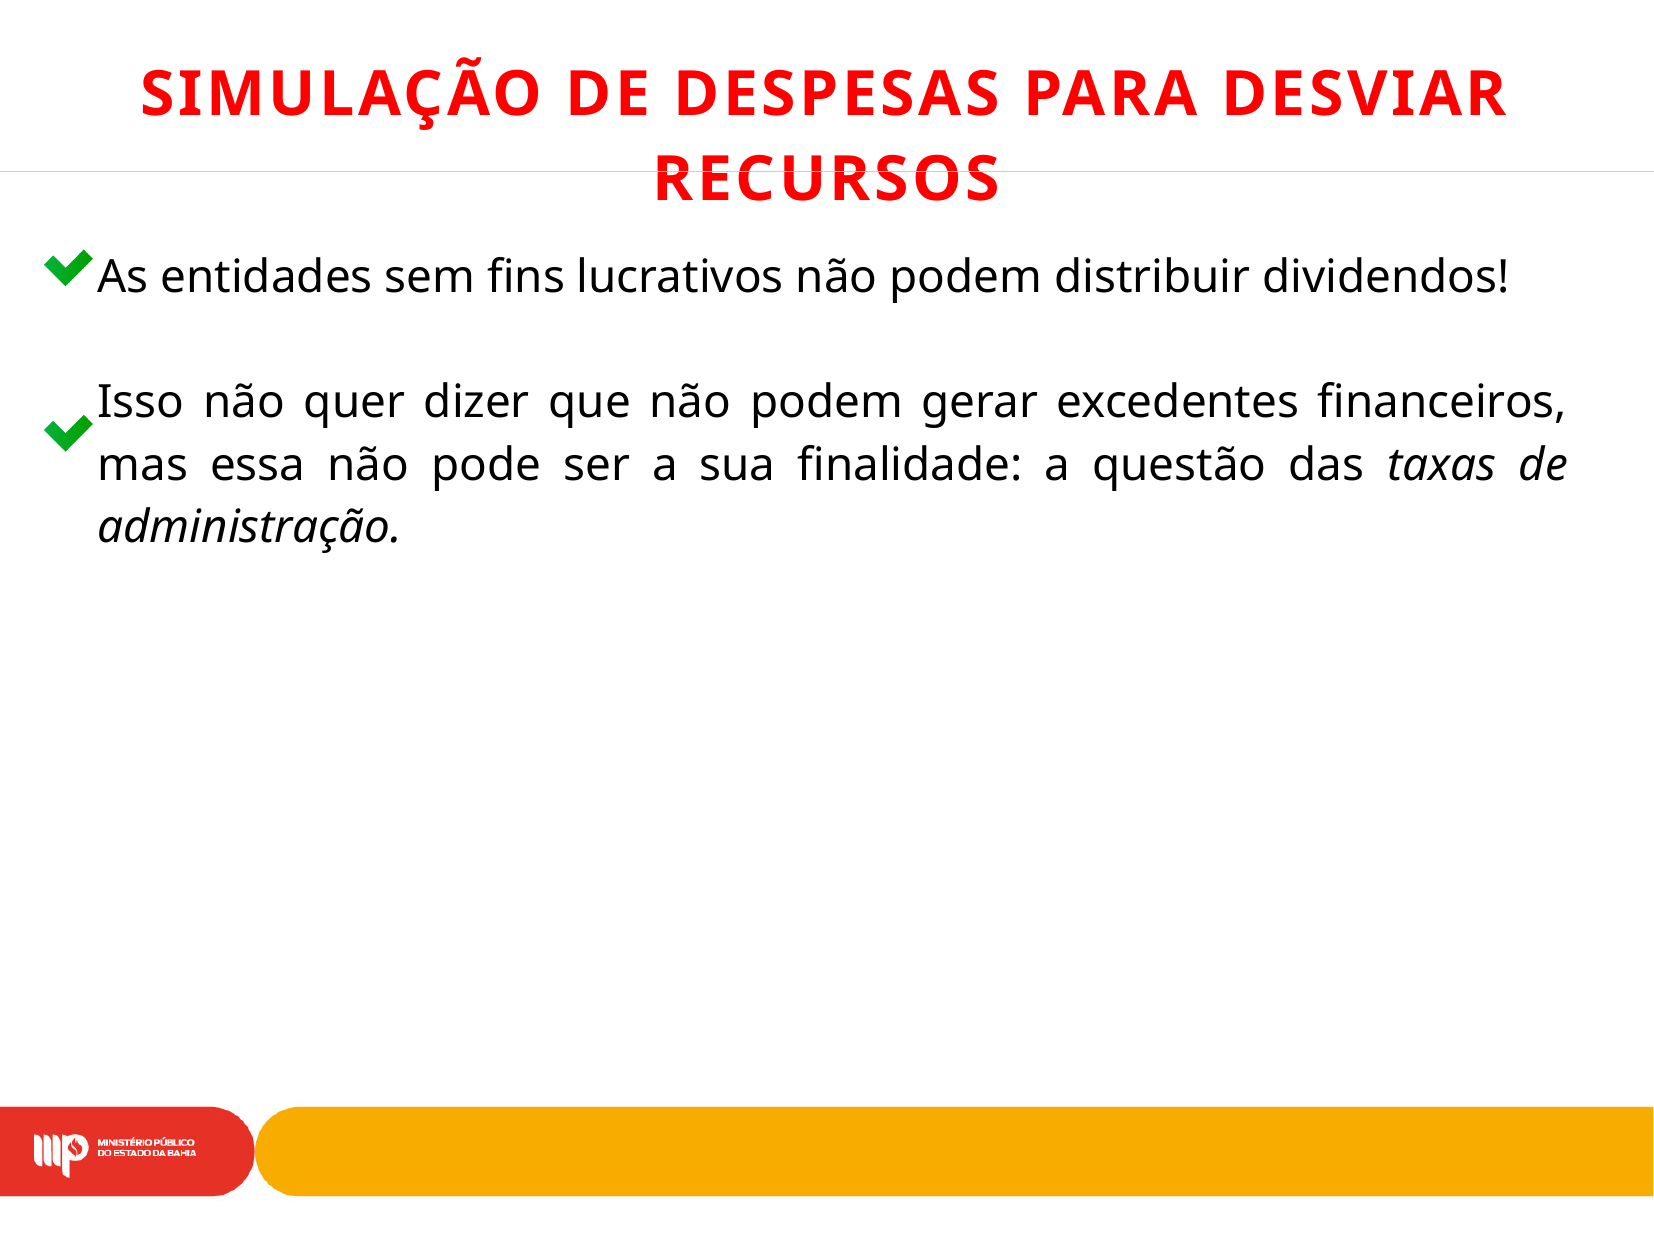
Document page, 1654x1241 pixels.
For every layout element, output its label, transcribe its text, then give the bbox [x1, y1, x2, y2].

picture [0, 1101, 1654, 1241]
picture [42, 413, 95, 454]
text_box SIMULAÇÃO DE DESPESAS PARA DESVIAR RECURSOS [0, 41, 1654, 135]
text_box As entidades sem fins lucrativos não podem distribuir dividendos! Isso não quer dizer que não podem gerar excedentes financeiros, mas essa não pode ser a sua finalidade: a questão das taxas de administração. [82, 236, 1583, 746]
picture [42, 248, 82, 288]
